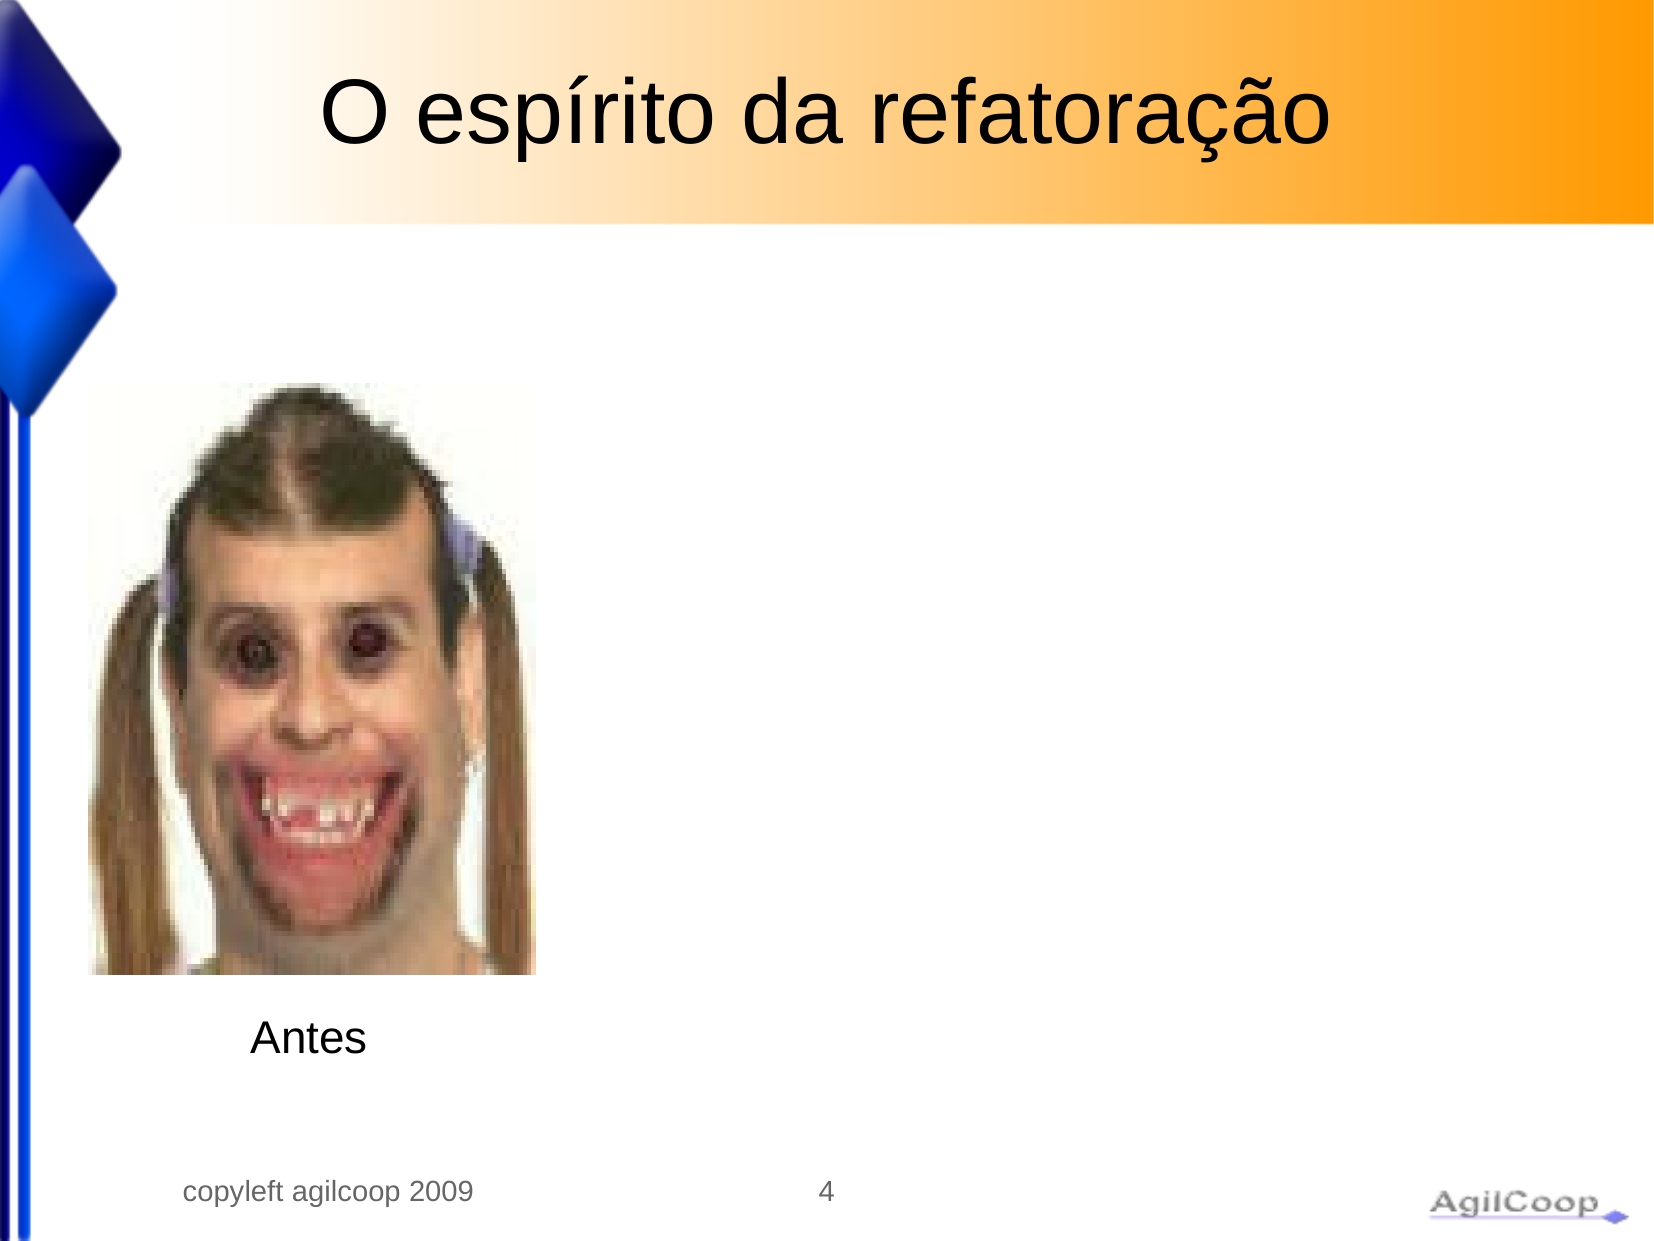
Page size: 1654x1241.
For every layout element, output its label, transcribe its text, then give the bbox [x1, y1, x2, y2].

picture [0, 0, 1654, 1241]
text_box Antes [236, 1003, 432, 1071]
title O espírito da refatoração [82, 15, 1571, 208]
